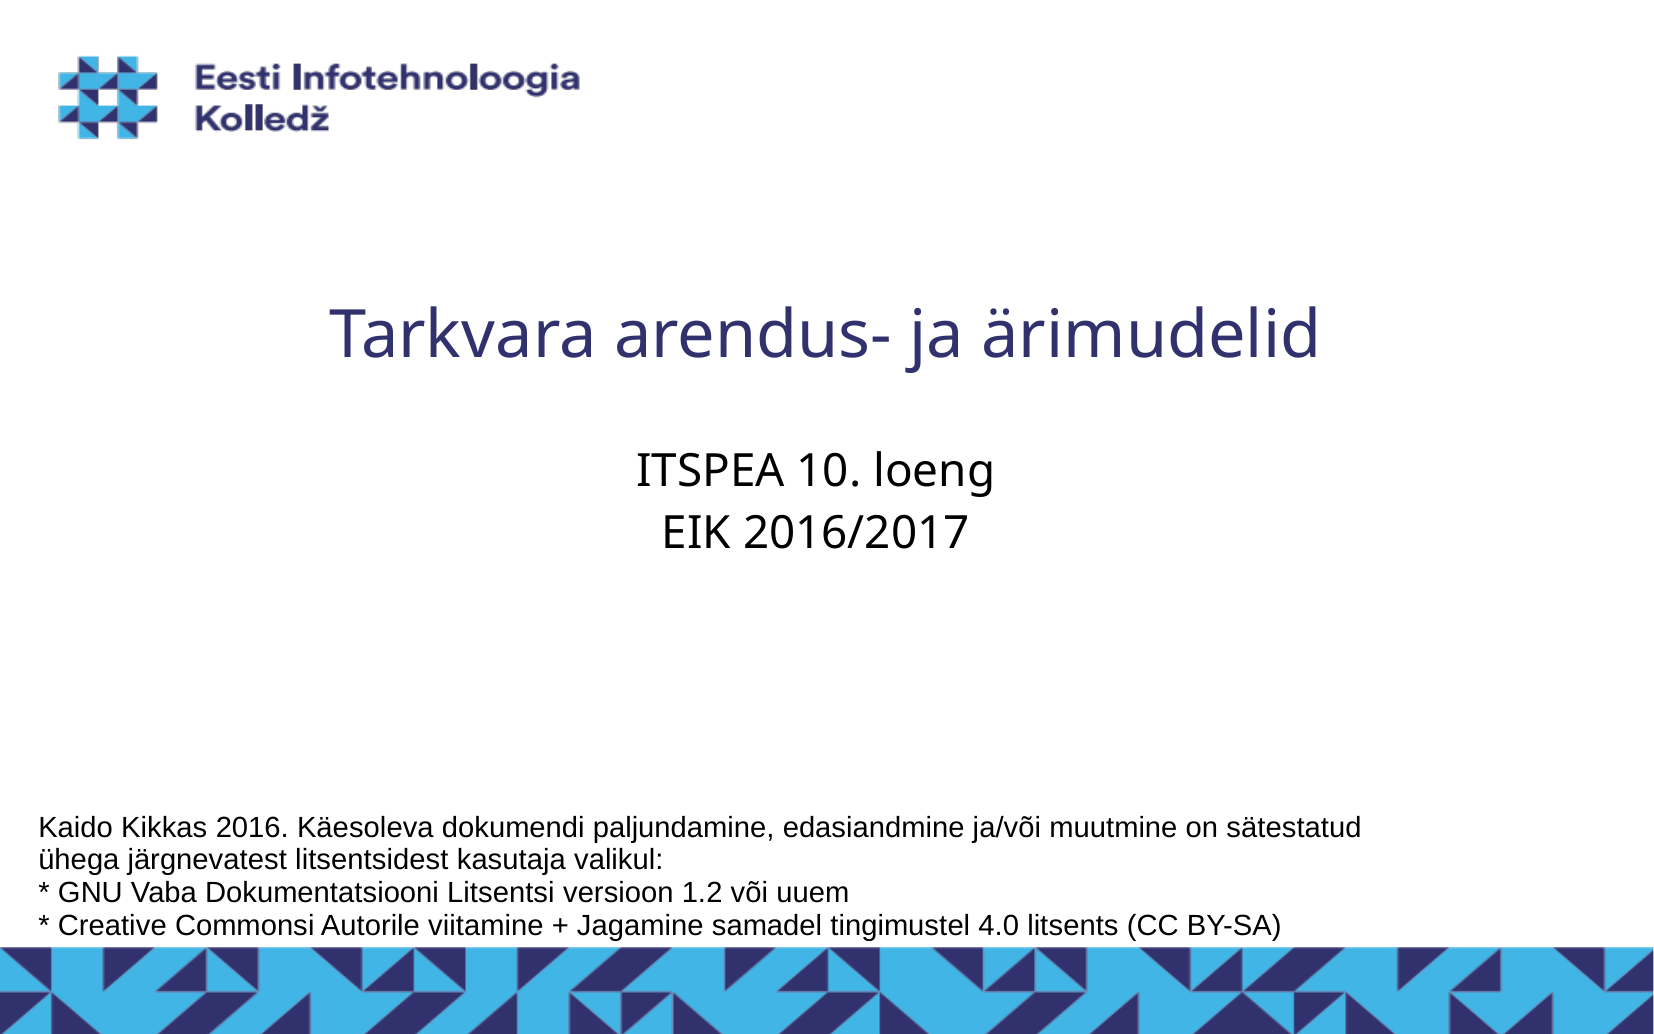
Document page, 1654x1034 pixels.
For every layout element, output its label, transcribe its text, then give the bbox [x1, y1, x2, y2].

title Tarkvara arendus- ja ärimudelid [257, 283, 1394, 456]
text_box Kaido Kikkas 2016. Käesoleva dokumendi paljundamine, edasiandmine ja/või muutmine on sätestatud ühega järgnevatest litsentsidest kasutaja valikul: * GNU Vaba Dokumentatsiooni Litsentsi versioon 1.2 või uuem * Creative Commonsi Autorile viitamine + Jagamine samadel tingimustel 4.0 litsents (CC BY-SA) [23, 803, 1530, 958]
subtitle ITSPEA 10. loeng EIK 2016/2017 [248, 434, 1384, 565]
